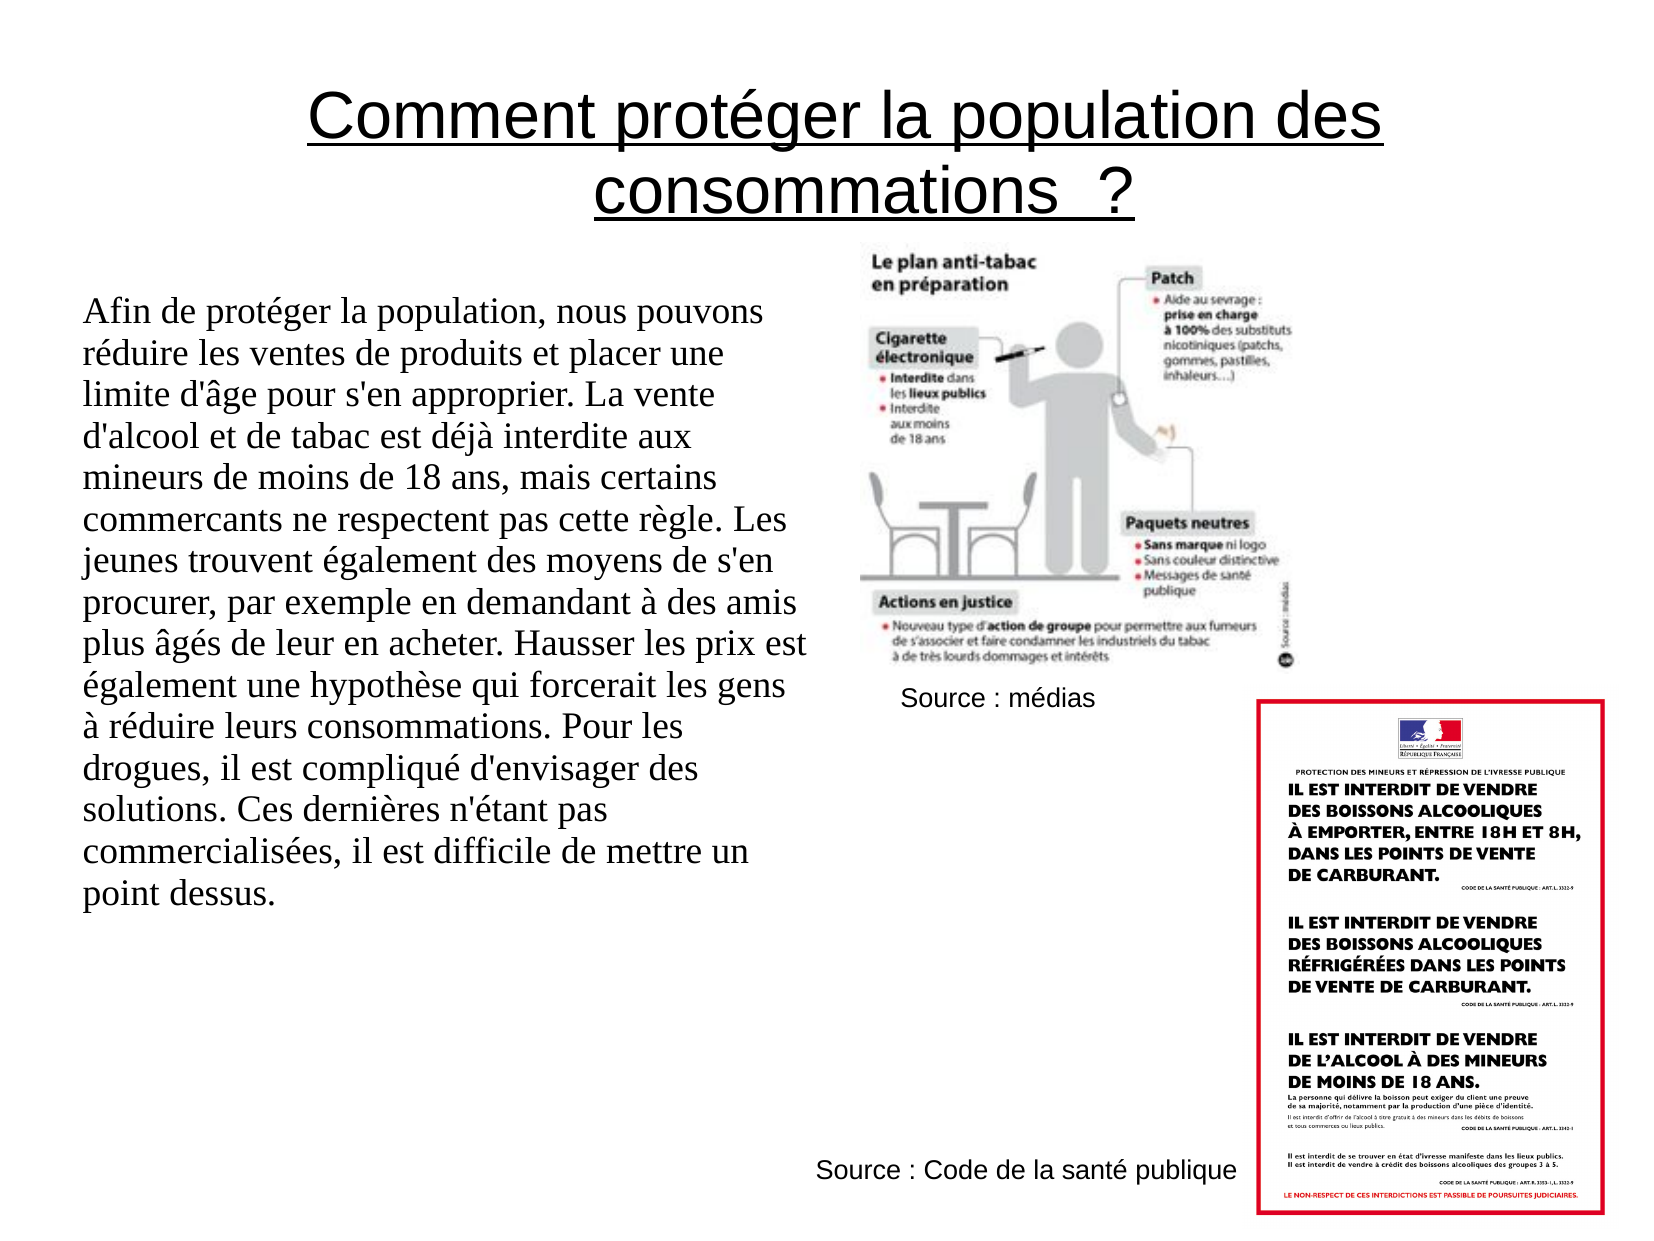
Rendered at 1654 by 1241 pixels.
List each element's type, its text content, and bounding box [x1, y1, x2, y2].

picture [1242, 684, 1619, 1229]
text_box Source : médias [885, 675, 1111, 721]
picture [860, 242, 1300, 674]
title Comment protéger la population des consommations ? [82, 49, 1571, 257]
list Afin de protéger la population, nous pouvons réduire les ventes de produits et placer une limite d'âge pour s'en approprier. La vente d'alcool et de tabac est déjà interdite aux mineurs de moins de 18 ans, mais certains commercants ne respectent pas cette règle. Les jeunes trouvent également des moyens de s'en procurer, par exemple en demandant à des amis plus âgés de leur en acheter. Hausser les prix est également une hypothèse qui forcerait les gens à réduire leurs consommations. Pour les drogues, il est compliqué d'envisager des solutions. Ces dernières n'étant pas commercialisées, il est difficile de mettre un point dessus. [82, 290, 809, 1010]
text_box Source : Code de la santé publique [800, 1148, 1252, 1193]
